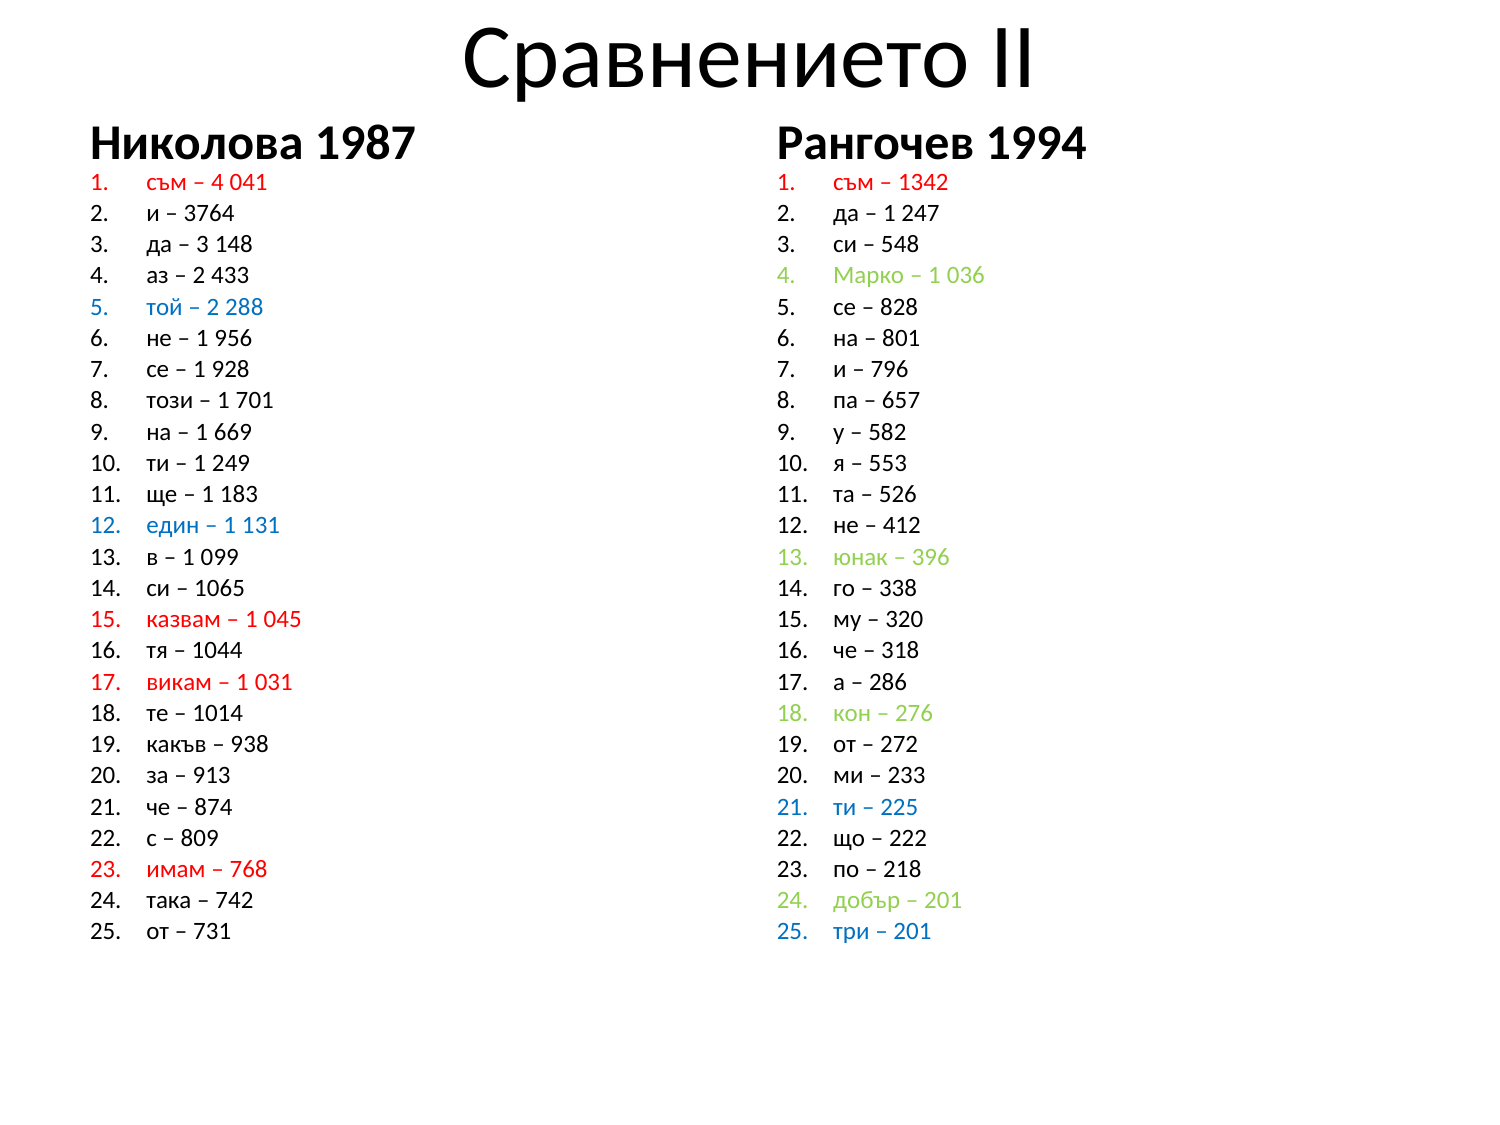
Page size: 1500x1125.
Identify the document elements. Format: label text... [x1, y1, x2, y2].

list съм – 1342 да – 1 247 си – 548 Марко – 1 036 се – 828 на – 801 и – 796 па – 657 у – 582 я – 553 та – 526 не – 412 юнак – 396 го – 338 му – 320 че – 318 а – 286 кон – 276 от – 272 ми – 233 ти – 225 що – 222 по – 218 добър – 201 три – 201 [761, 163, 1425, 1102]
list Николова 1987 [74, 105, 738, 164]
list съм – 4 041 и – 3764 да – 3 148 аз – 2 433 той – 2 288 не – 1 956 се – 1 928 този – 1 701 на – 1 669 ти – 1 249 ще – 1 183 един – 1 131 в – 1 099 си – 1065 казвам – 1 045 тя – 1044 викам – 1 031 те – 1014 какъв – 938 за – 913 че – 874 с – 809 имам – 768 така – 742 от – 731 [74, 164, 738, 1125]
title Сравнението ІІ [75, 0, 1426, 129]
list Рангочев 1994 [761, 105, 1425, 163]
